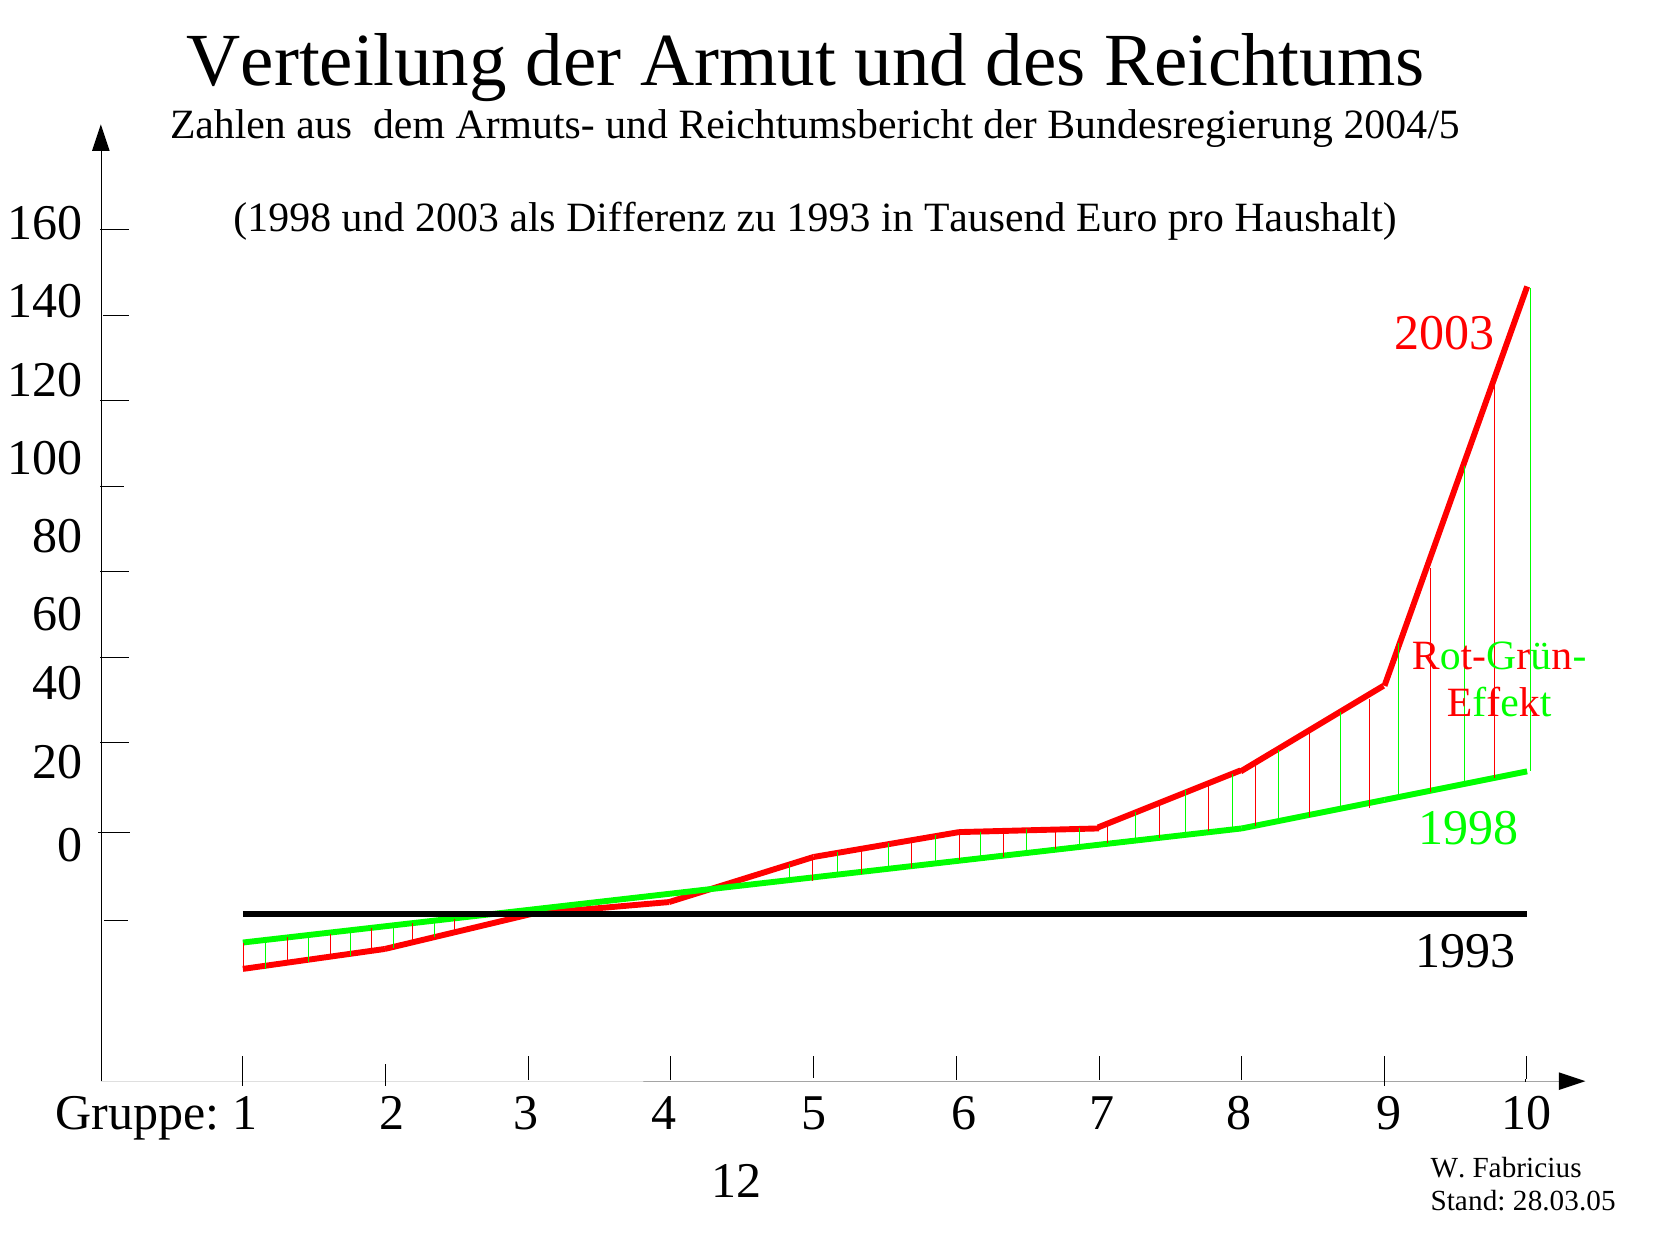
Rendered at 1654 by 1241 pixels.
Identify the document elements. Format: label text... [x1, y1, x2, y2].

text_box Gruppe: 1 2 3 4 5 6 7 8 9 10 [43, 1085, 1586, 1152]
text_box W. Fabricius Stand: 28.03.05 [1430, 1151, 1625, 1228]
text_box Rot-Grün- Effekt [1411, 632, 1592, 737]
text_box 1993 [1415, 923, 1528, 985]
text_box Verteilung der Armut und des Reichtums Zahlen aus dem Armuts- und Reichtumsbericht der Bundesregierung 2004/5 (1998 und 2003 als Differenz zu 1993 in Tausend Euro pro Haushalt) [170, 18, 1507, 266]
text_box <Foliennummer> [711, 1153, 1063, 1215]
text_box 2003 [1394, 305, 1495, 367]
text_box 1998 [1418, 799, 1519, 861]
text_box 160 140 120 100 80 60 40 20 0 [0, 195, 85, 1020]
